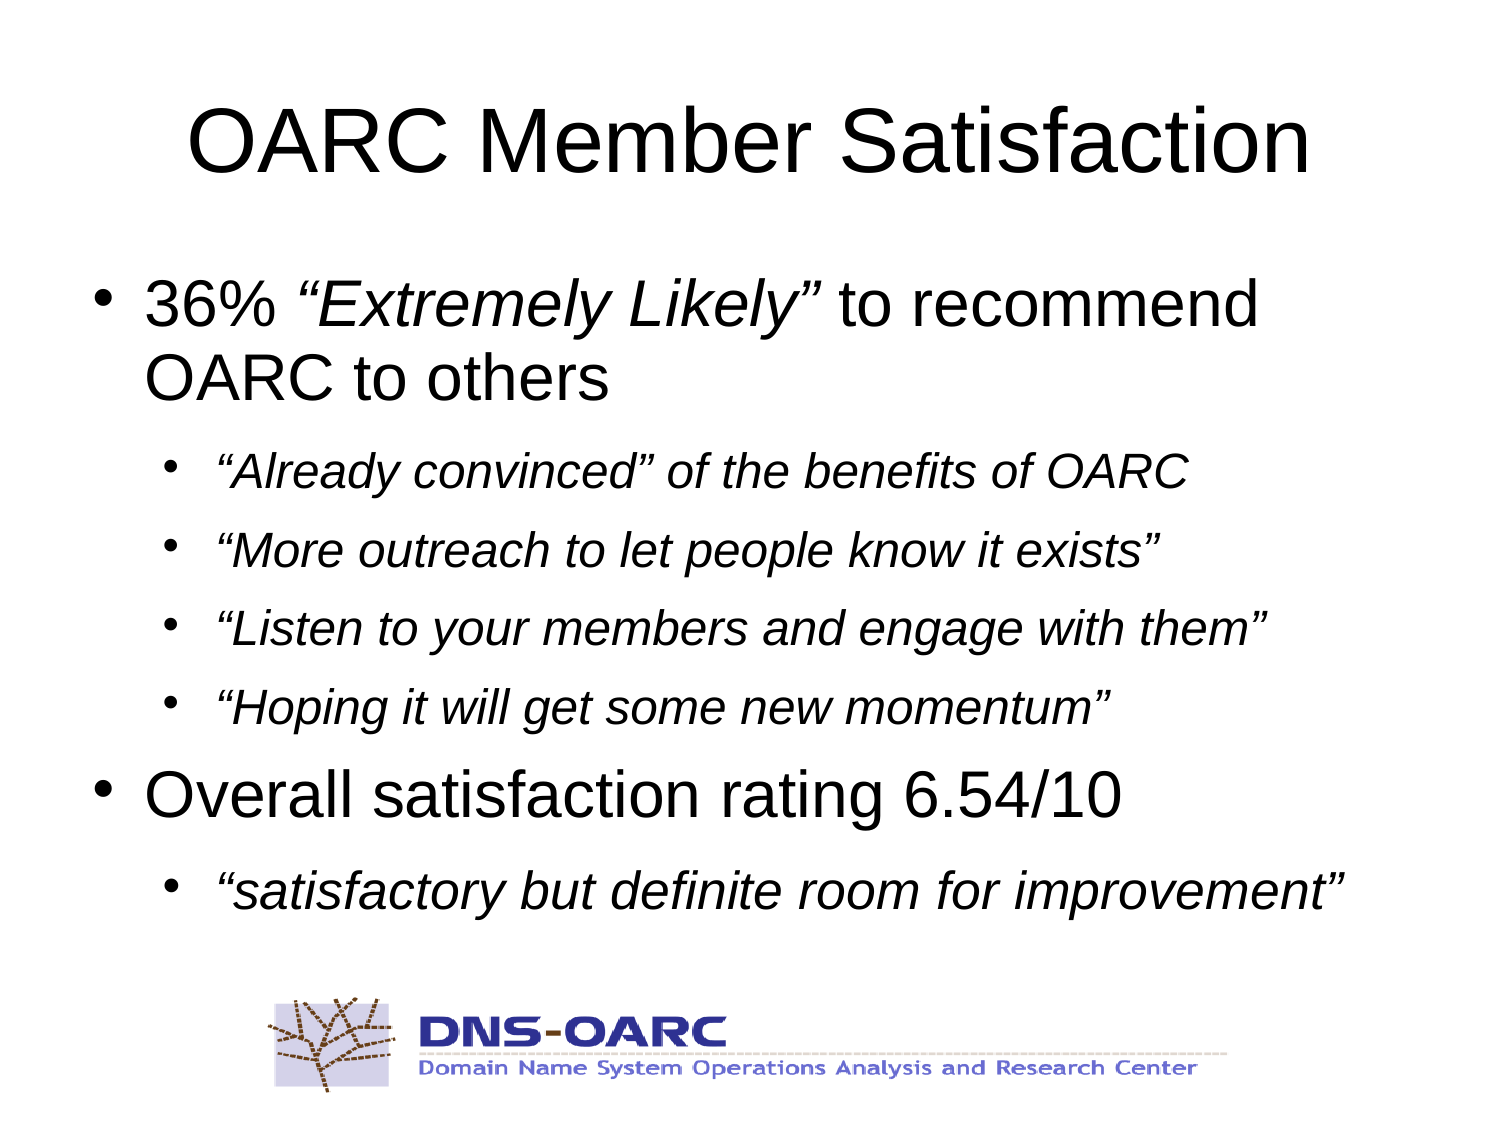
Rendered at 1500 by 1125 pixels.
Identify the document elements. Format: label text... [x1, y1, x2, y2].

list 36% “Extremely Likely” to recommend OARC to others “Already convinced” of the benefits of OARC “More outreach to let people know it exists” “Listen to your members and engage with them” “Hoping it will get some new momentum” Overall satisfaction rating 6.54/10 “satisfactory but definite room for improvement” [75, 263, 1426, 929]
title OARC Member Satisfaction [75, 44, 1426, 233]
picture [214, 991, 1259, 1099]
